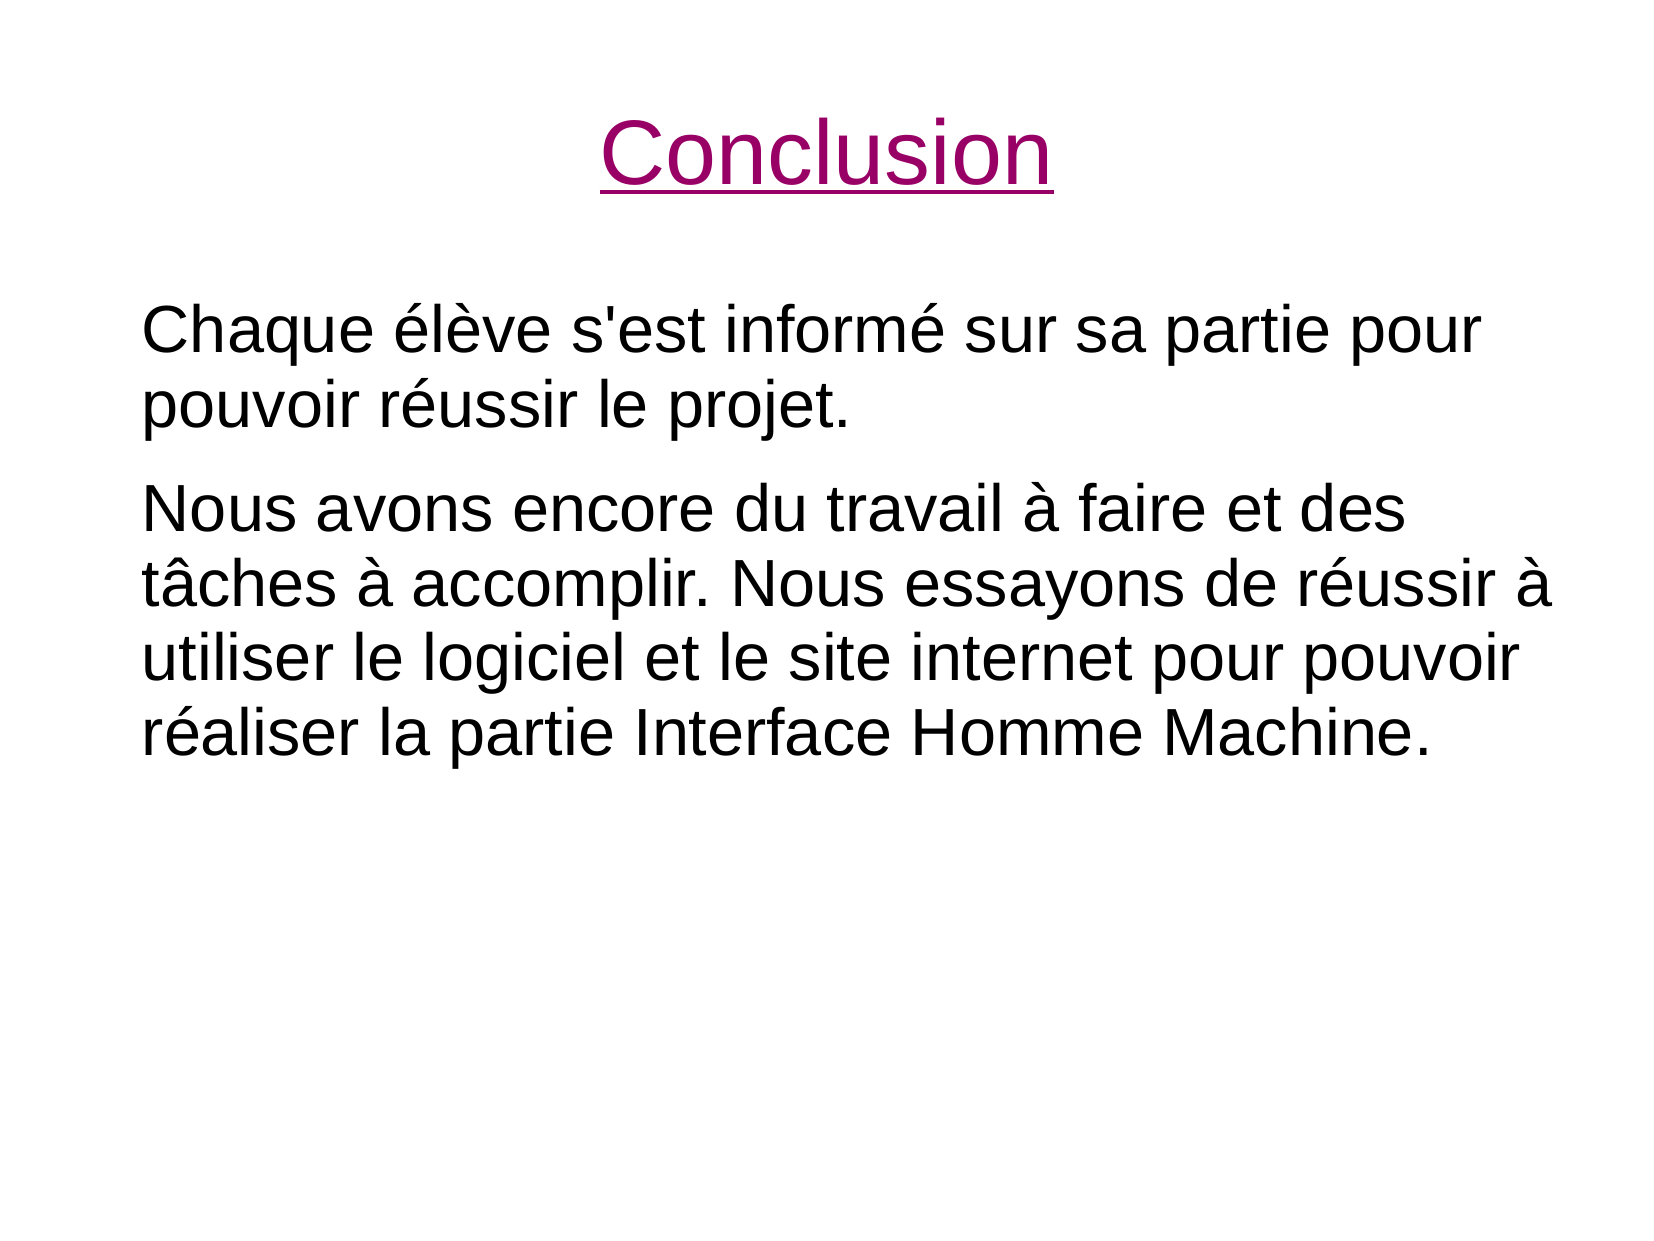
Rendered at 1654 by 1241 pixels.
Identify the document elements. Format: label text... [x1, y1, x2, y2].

title Conclusion [82, 49, 1571, 257]
list Chaque élève s'est informé sur sa partie pour pouvoir réussir le projet. Nous avons encore du travail à faire et des tâches à accomplir. Nous essayons de réussir à utiliser le logiciel et le site internet pour pouvoir réaliser la partie Interface Homme Machine. [70, 291, 1560, 1111]
